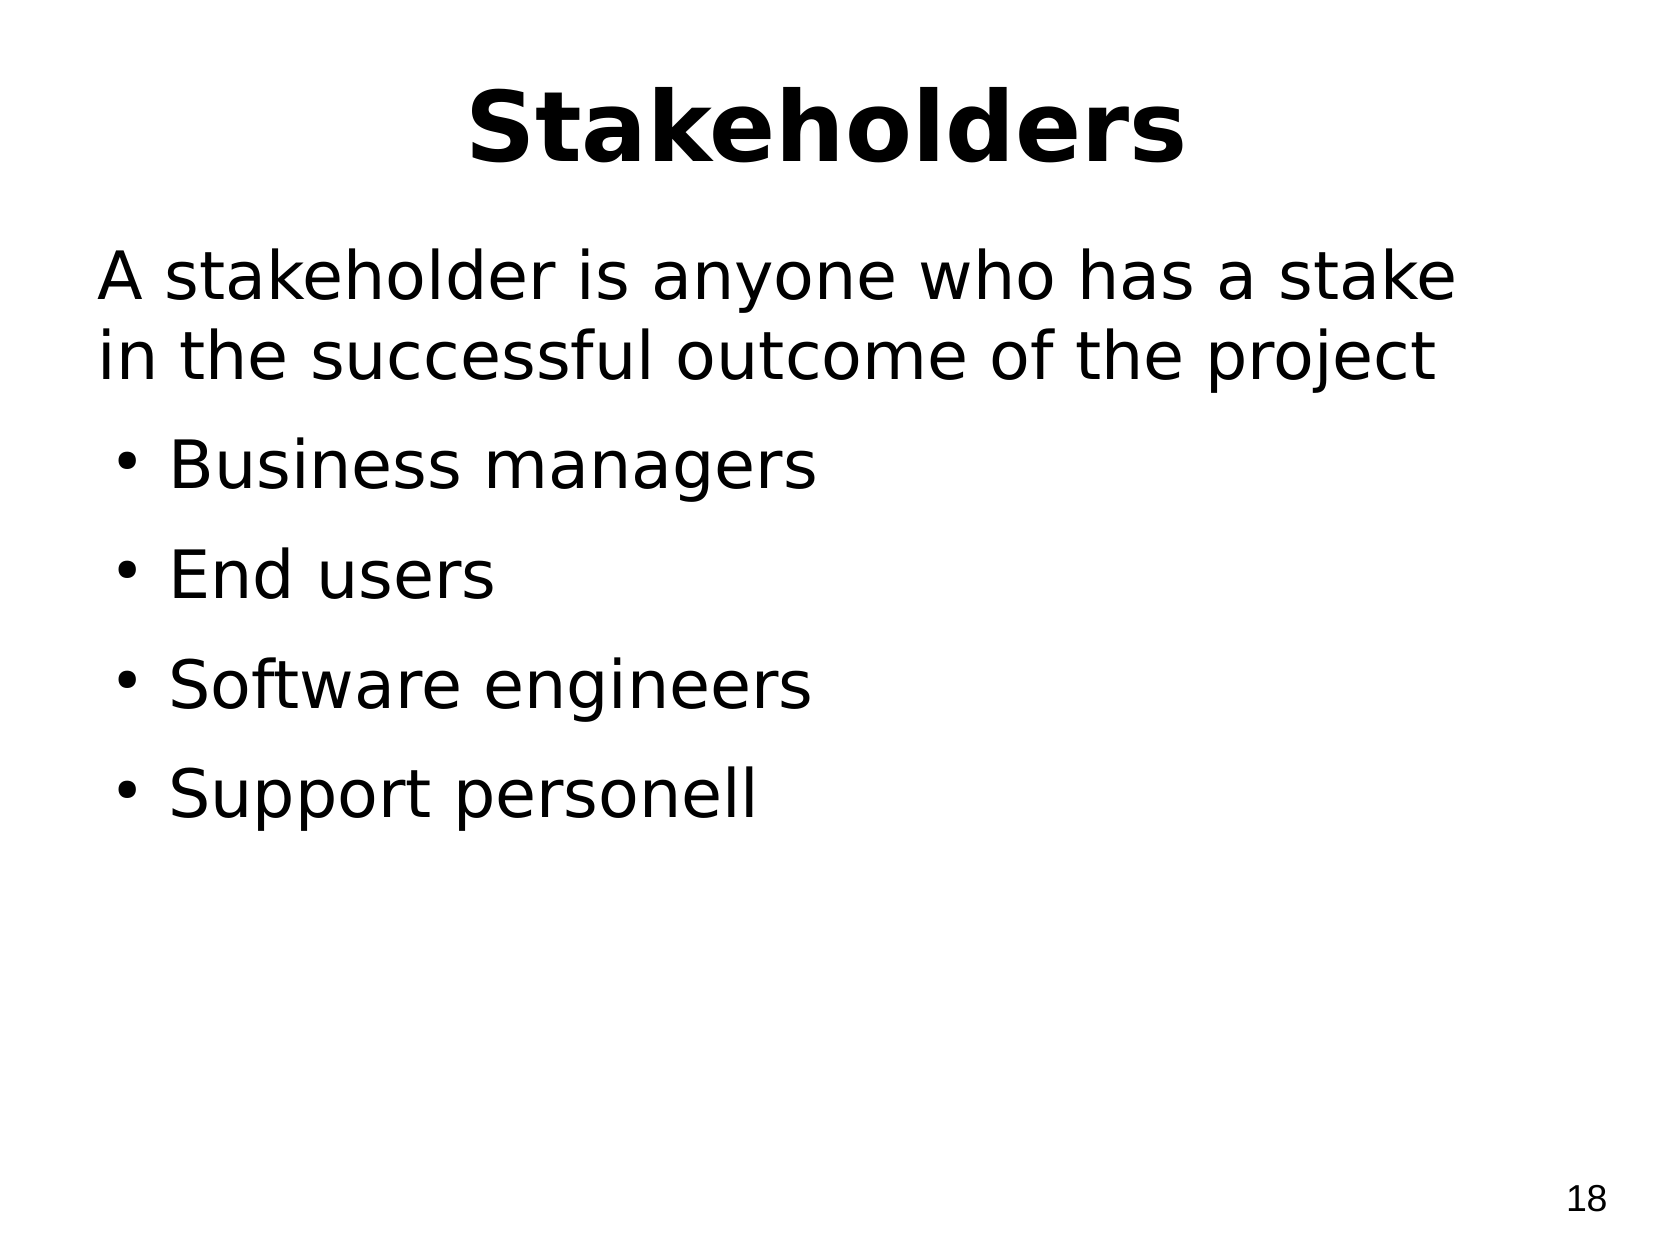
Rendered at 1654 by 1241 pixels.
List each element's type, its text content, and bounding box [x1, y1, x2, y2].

list A stakeholder is anyone who has a stake in the successful outcome of the project Business managers End users Software engineers Support personell [82, 225, 1538, 1186]
title Stakeholders [82, 49, 1571, 196]
